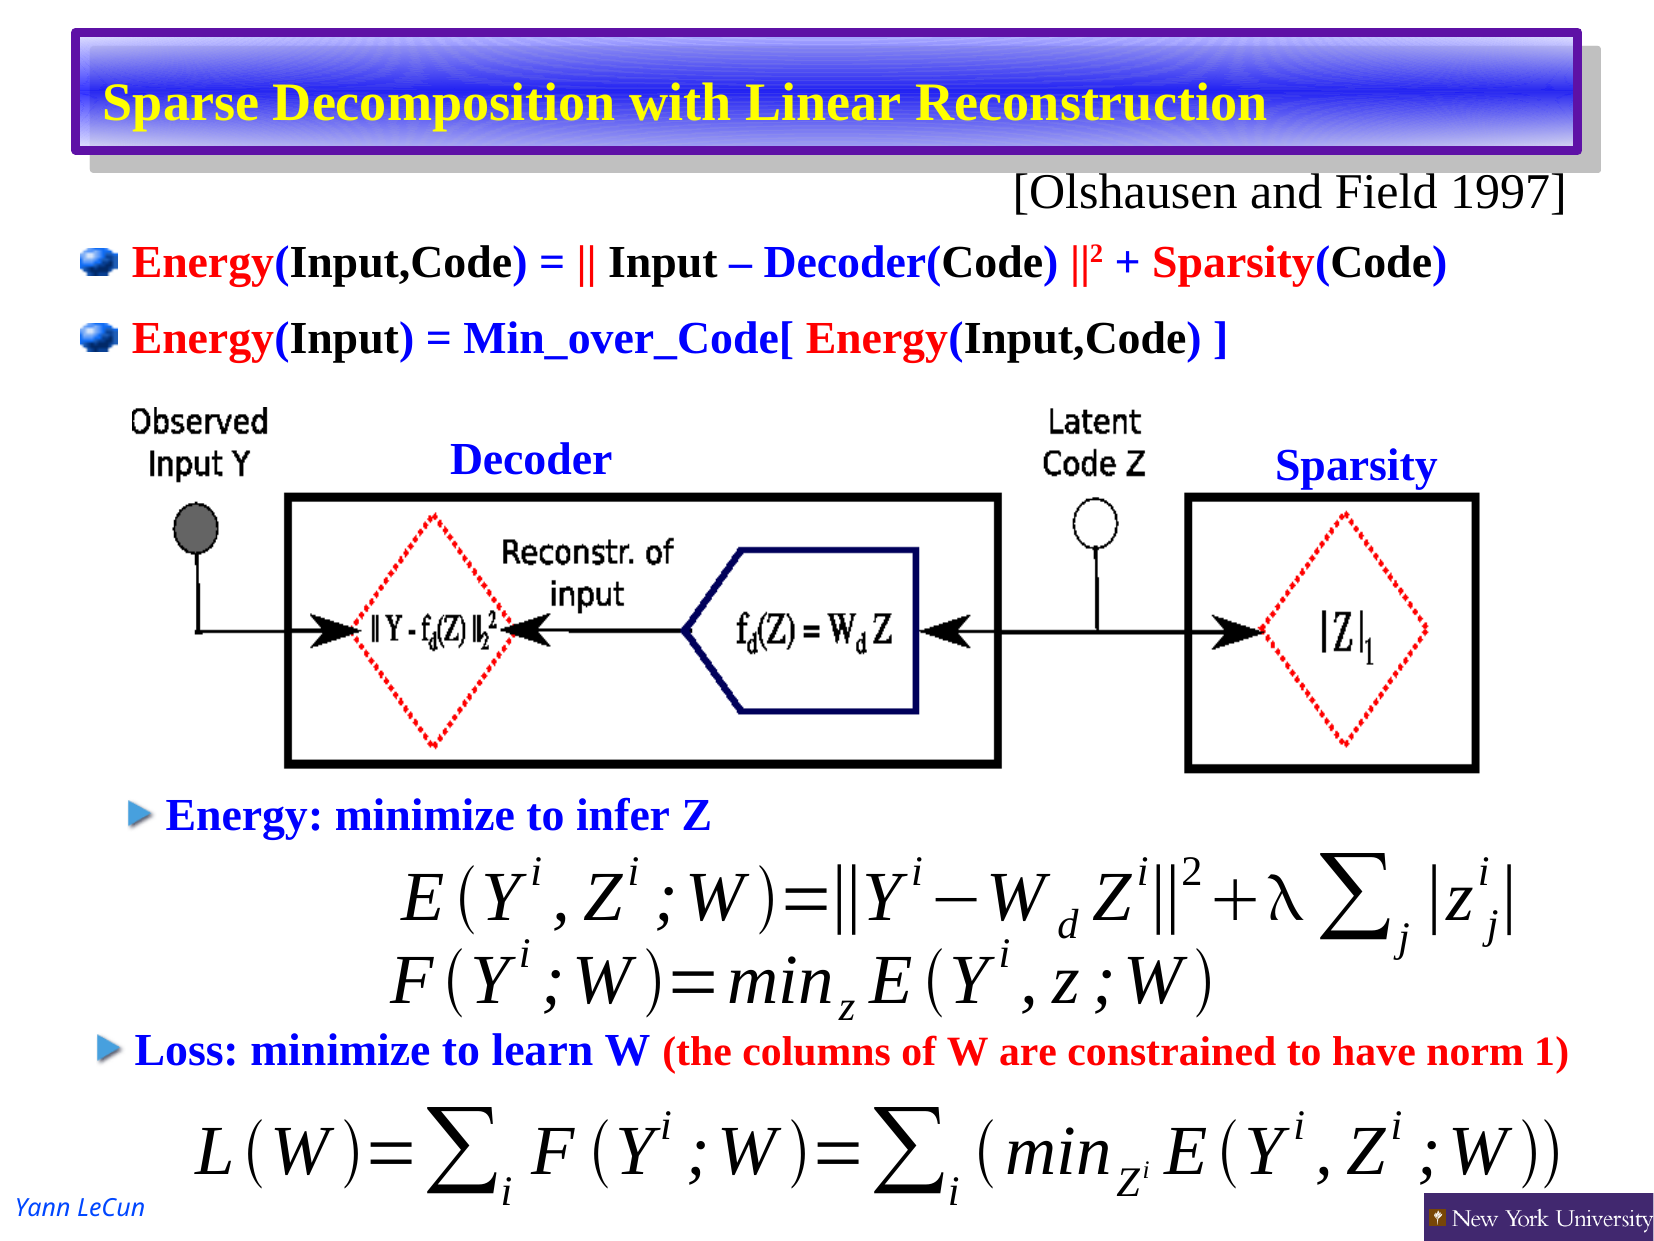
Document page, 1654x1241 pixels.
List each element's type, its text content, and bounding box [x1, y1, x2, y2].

text_box Sparsity [1275, 439, 1538, 500]
picture [1424, 1193, 1654, 1241]
text_box Loss: minimize to learn W (the columns of W are constrained to have norm 1) [65, 1024, 1615, 1085]
text_box Decoder [450, 433, 713, 494]
chart [172, 1099, 1581, 1216]
text_box Energy: minimize to infer Z [96, 789, 928, 865]
chart [367, 845, 1540, 1034]
picture [132, 407, 1481, 775]
list Energy(Input,Code) = || Input – Decoder(Code) ||2 + Sparsity(Code) Energy(Input) = Min_over_Code[ Energy(Input,Code) ] [80, 236, 1544, 506]
text_box [Olshausen and Field 1997] [1012, 164, 1568, 226]
title Sparse Decomposition with Linear Reconstruction [75, 32, 1578, 151]
